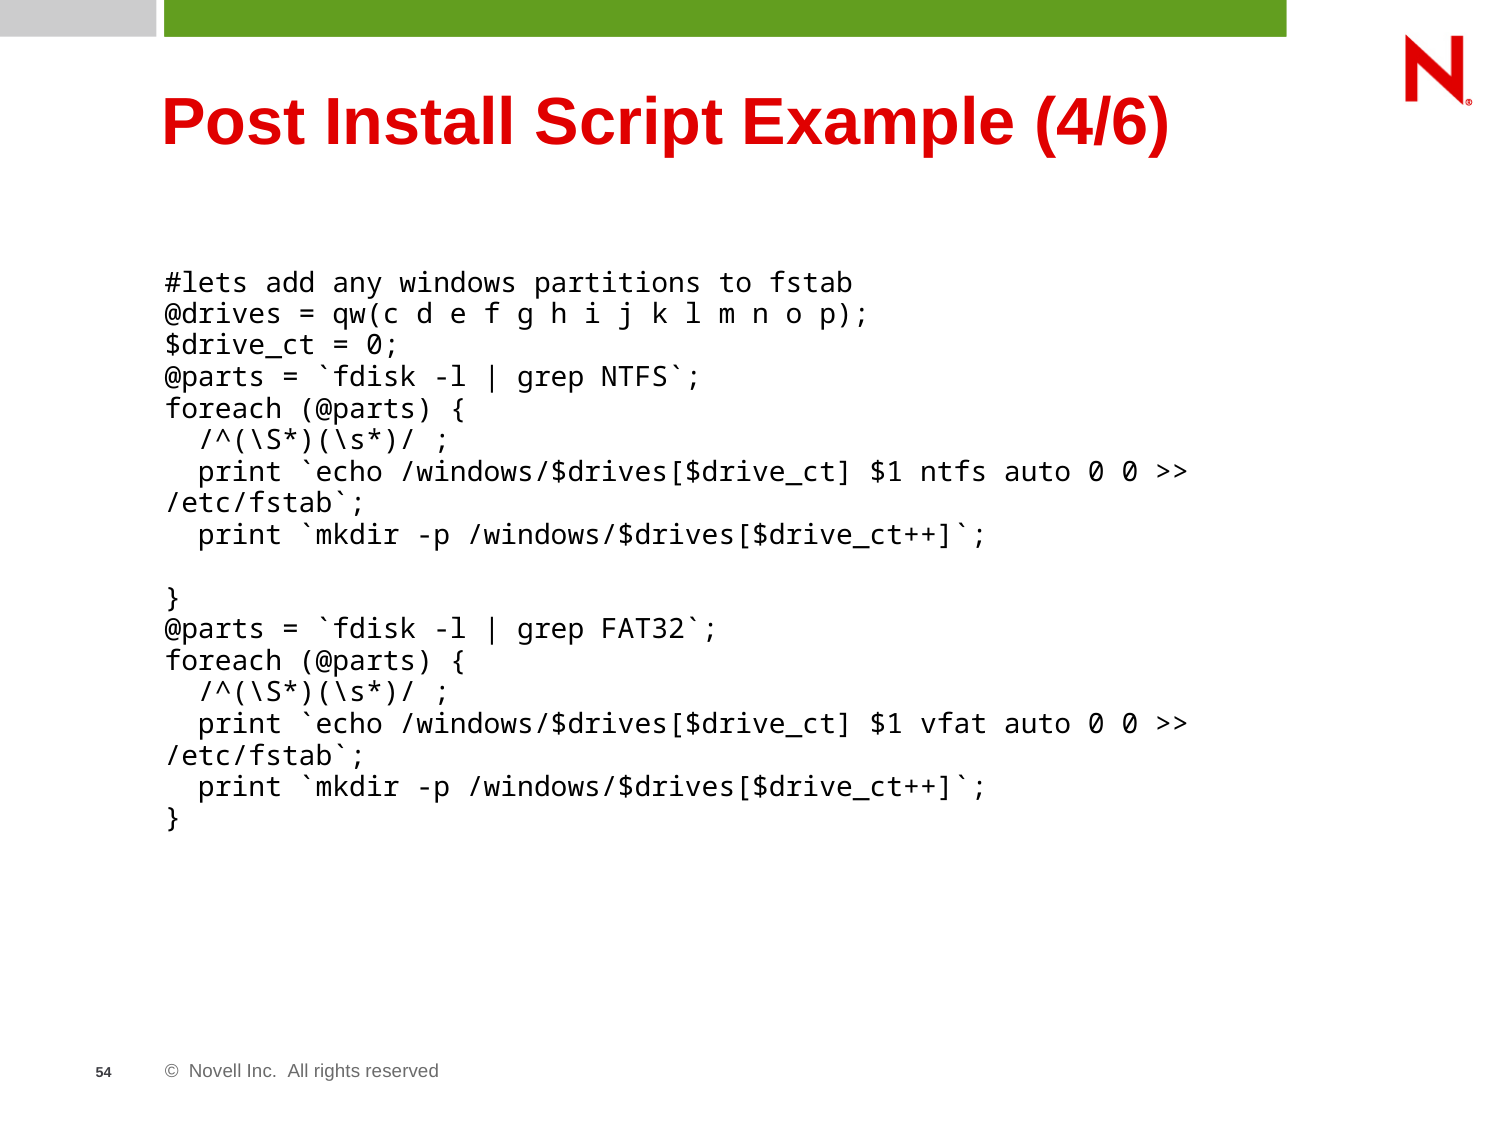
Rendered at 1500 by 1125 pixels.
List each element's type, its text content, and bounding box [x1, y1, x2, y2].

chart [163, 268, 1405, 923]
title Post Install Script Example (4/6) [161, 41, 1383, 205]
picture [1403, 32, 1473, 107]
